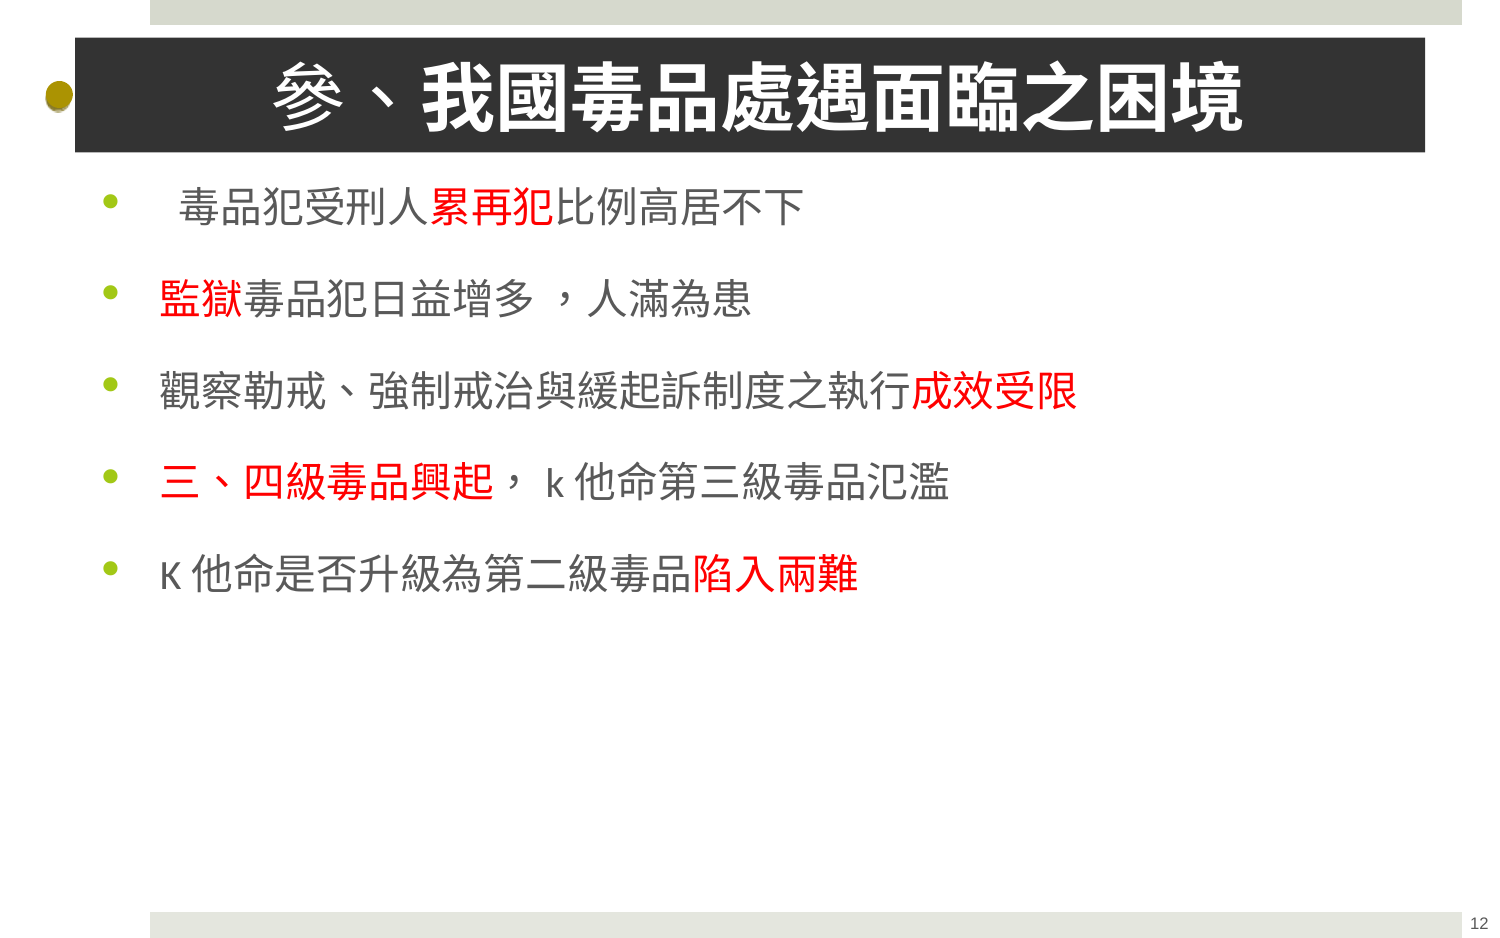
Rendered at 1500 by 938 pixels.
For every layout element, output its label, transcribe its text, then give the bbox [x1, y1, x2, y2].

text_box [1441, 897, 1500, 938]
text_box [46, 81, 72, 108]
title 參、我國毒品處遇面臨之困境 [75, 37, 1426, 153]
list 毒品犯受刑人累再犯比例高居不下 監獄毒品犯日益增多 ，人滿為患 觀察勒戒、強制戒治與緩起訴制度之執行成效受限 三、四級毒品興起，k他命第三級毒品氾濫 K他命是否升級為第二級毒品陷入兩難 [88, 173, 1436, 895]
